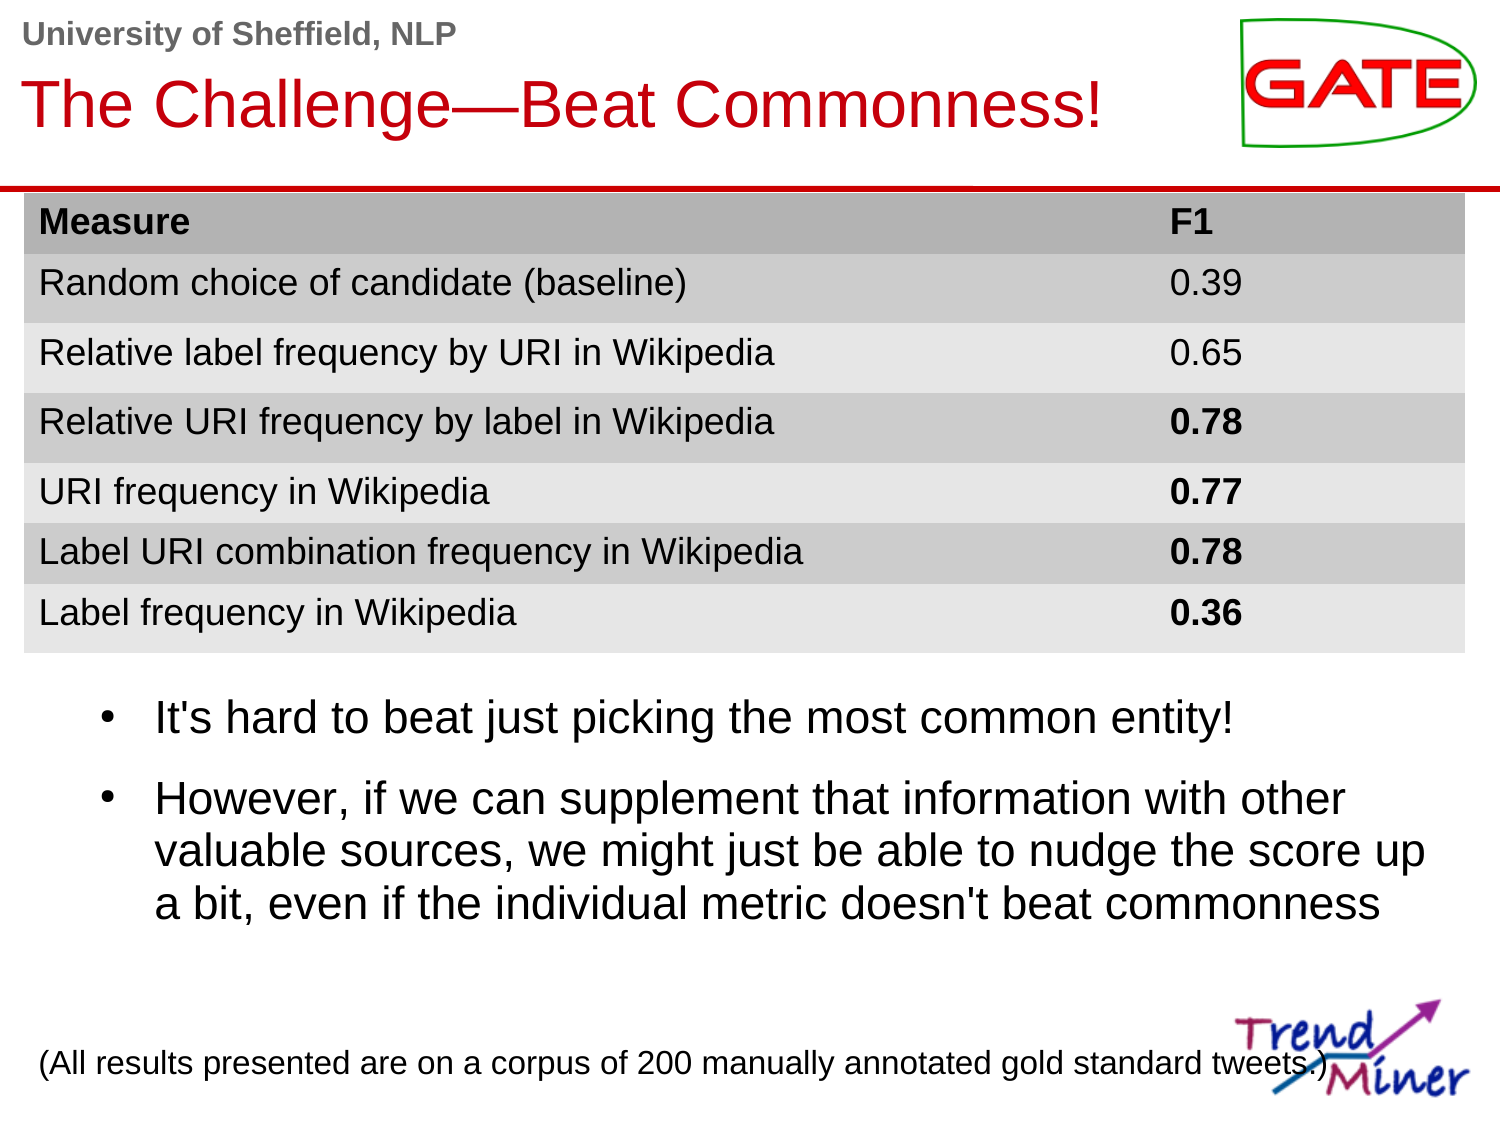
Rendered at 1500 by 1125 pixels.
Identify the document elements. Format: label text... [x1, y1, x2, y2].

table_cell Relative label frequency by URI in Wikipedia [24, 323, 1155, 393]
table_cell Label frequency in Wikipedia [24, 584, 1155, 653]
picture [1240, 18, 1477, 148]
title The Challenge—Beat Commonness! [20, 45, 1240, 166]
list It's hard to beat just picking the most common entity! However, if we can supplement that information with other valuable sources, we might just be able to nudge the score up a bit, even if the individual metric doesn't beat commonness [47, 690, 1454, 963]
table_cell 0.78 [1155, 393, 1465, 463]
table_cell Label URI combination frequency in Wikipedia [24, 523, 1155, 584]
table_cell URI frequency in Wikipedia [24, 463, 1155, 523]
table_cell 0.36 [1155, 584, 1465, 653]
table_cell 0.39 [1155, 254, 1465, 323]
table_header Measure [24, 193, 1155, 254]
table_cell Relative URI frequency by label in Wikipedia [24, 393, 1155, 463]
table_cell 0.65 [1155, 323, 1465, 393]
table_header F1 [1155, 193, 1465, 254]
table_cell 0.77 [1155, 463, 1465, 523]
table_cell 0.78 [1155, 523, 1465, 584]
table_cell Random choice of candidate (baseline) [24, 254, 1155, 323]
text_box (All results presented are on a corpus of 200 manually annotated gold standard tweets.) [23, 1033, 1477, 1093]
picture [1204, 992, 1496, 1118]
